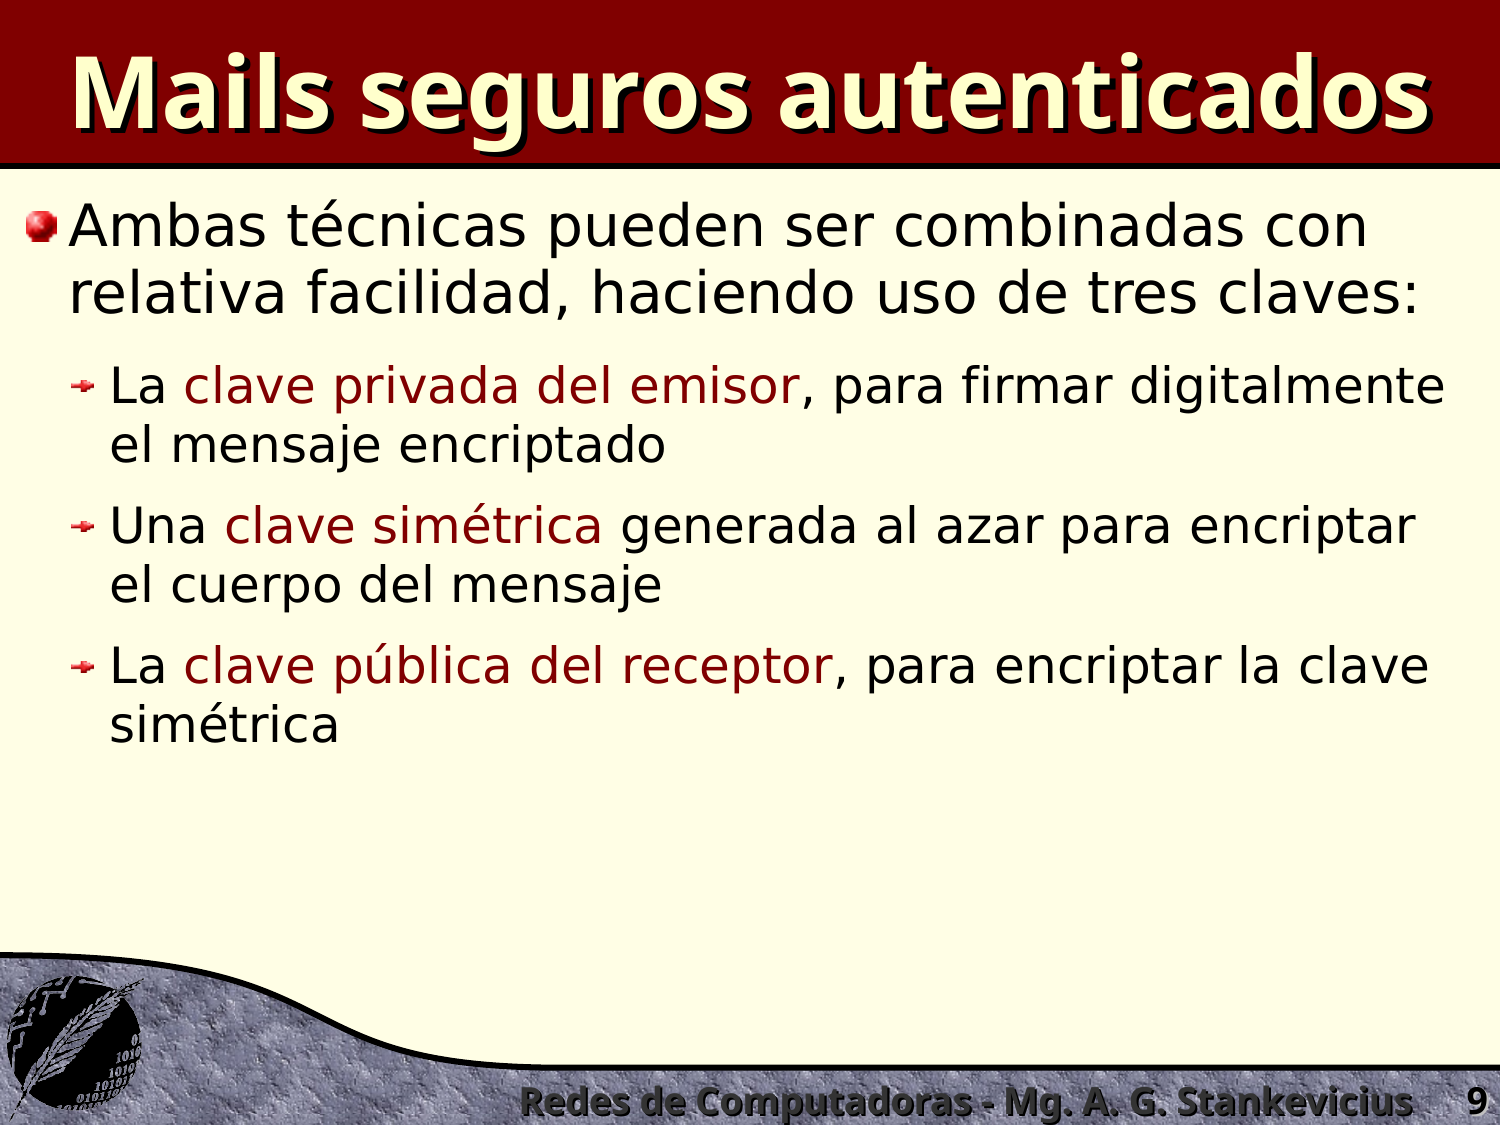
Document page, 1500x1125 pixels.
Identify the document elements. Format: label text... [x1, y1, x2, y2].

picture [790, 1100, 795, 1110]
list Ambas técnicas pueden ser combinadas con relativa facilidad, haciendo uso de tres claves: La clave privada del emisor, para firmar digitalmente el mensaje encriptado Una clave simétrica generada al azar para encriptar el cuerpo del mensaje La clave pública del receptor, para encriptar la clave simétrica [11, 192, 1486, 845]
picture [0, 959, 1500, 1125]
picture [1047, 1100, 1054, 1110]
title Mails seguros autenticados [15, 5, 1485, 160]
